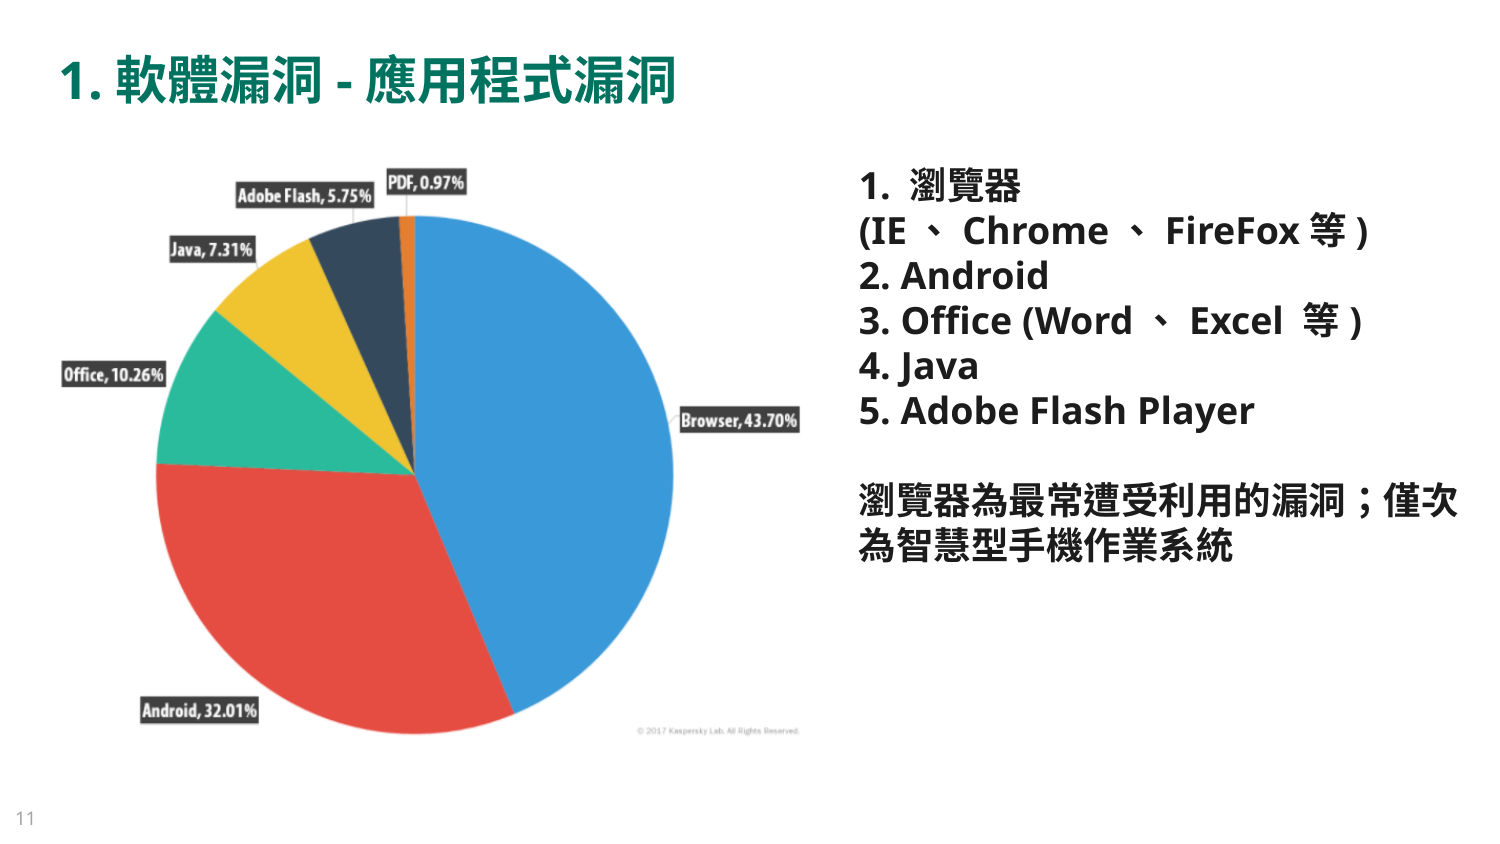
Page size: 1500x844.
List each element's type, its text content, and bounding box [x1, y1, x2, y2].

picture [55, 161, 806, 739]
text_box 1. 瀏覽器 (IE、Chrome、FireFox等) 2. Android 3. Office (Word、Excel 等) 4. Java 5. Adobe Flash Player 瀏覽器為最常遭受利用的漏洞；僅次為智慧型手機作業系統 [858, 161, 1459, 526]
title 1.軟體漏洞-應用程式漏洞 [58, 48, 1442, 162]
slide_number 11 [15, 806, 61, 831]
